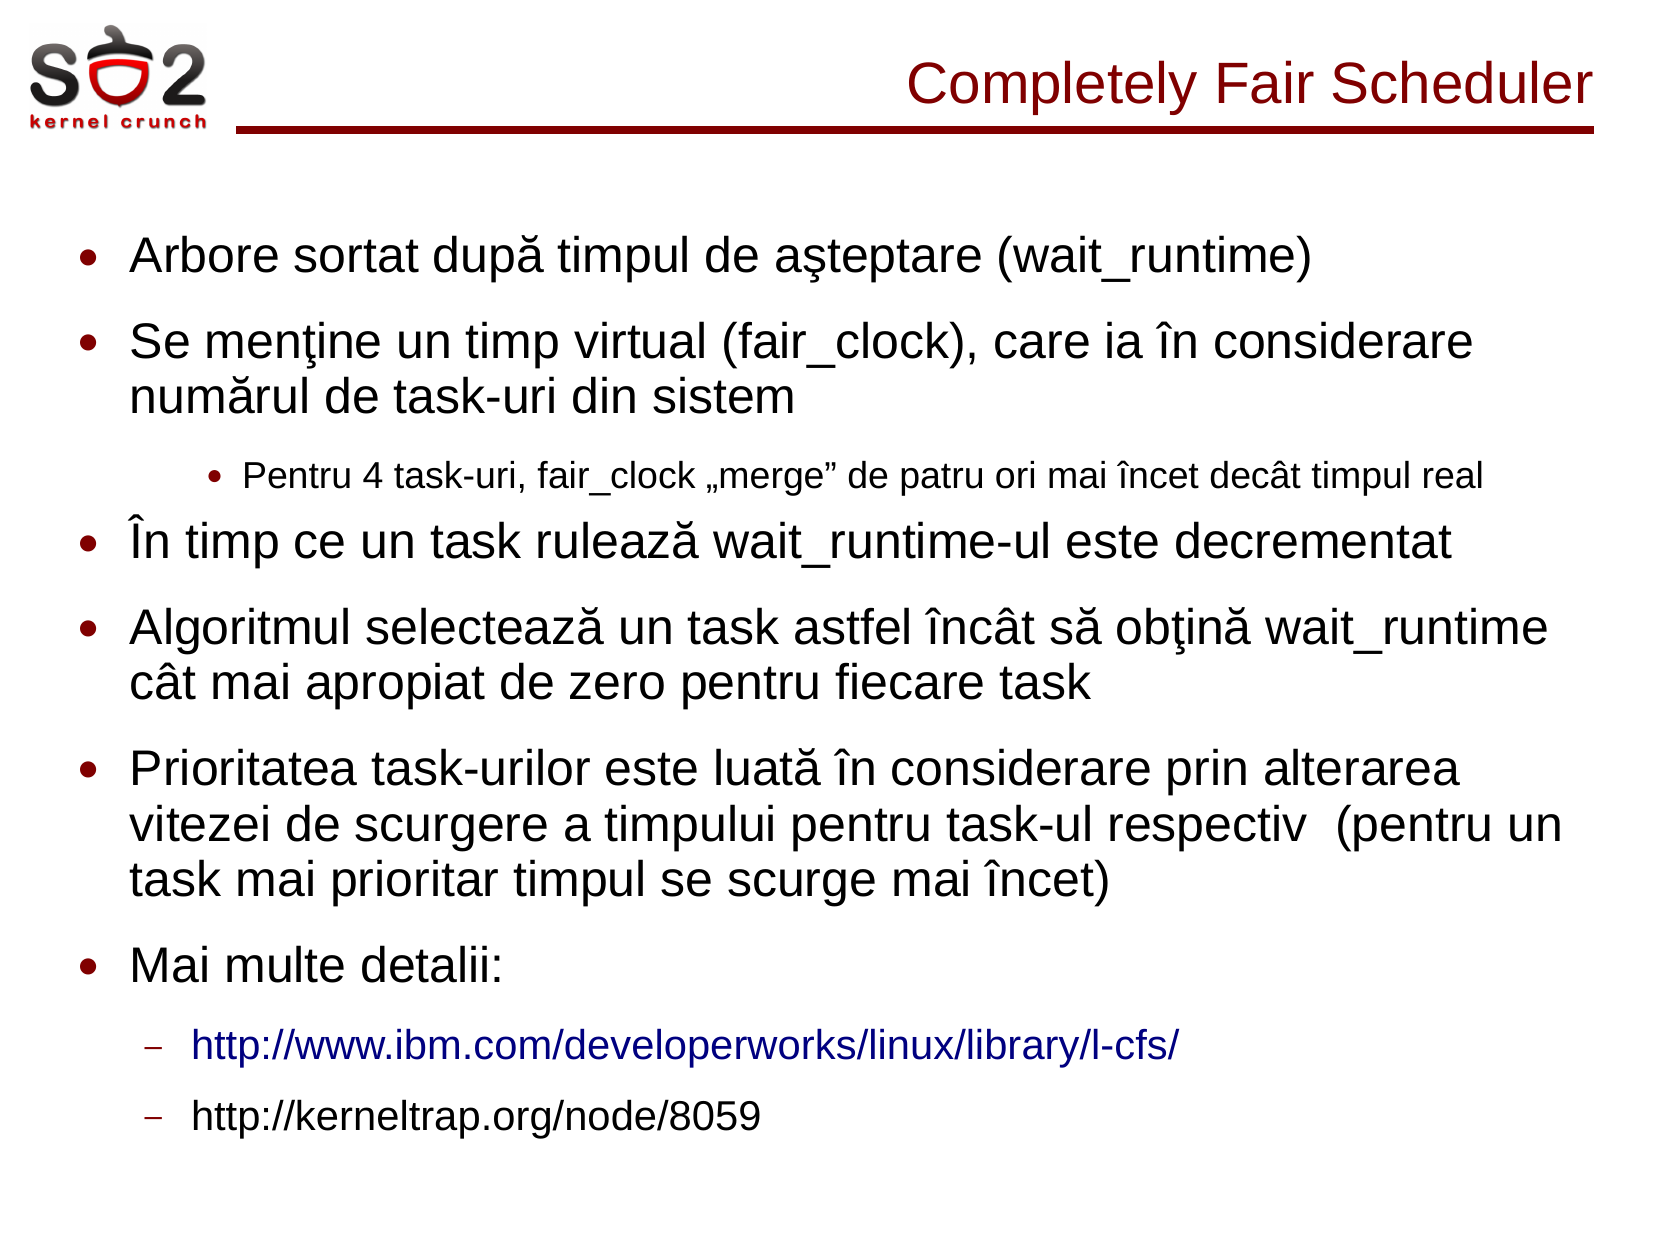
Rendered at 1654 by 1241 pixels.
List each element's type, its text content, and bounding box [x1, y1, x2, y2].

title Completely Fair Scheduler [236, 51, 1595, 117]
picture [29, 23, 207, 130]
list Arbore sortat după timpul de aşteptare (wait_runtime) Se menţine un timp virtual (fair_clock), care ia în considerare numărul de task-uri din sistem Pentru 4 task-uri, fair_clock „merge” de patru ori mai încet decât timpul real În timp ce un task rulează wait_runtime-ul este decrementat Algoritmul selectează un task astfel încât să obţină wait_runtime cât mai apropiat de zero pentru fiecare task Prioritatea task-urilor este luată în considerare prin alterarea vitezei de scurgere a timpului pentru task-ul respectiv (pentru un task mai prioritar timpul se scurge mai încet) Mai multe detalii: http://www.ibm.com/developerworks/linux/library/l-cfs/ http://kerneltrap.org/node/8059 [59, 159, 1595, 1207]
